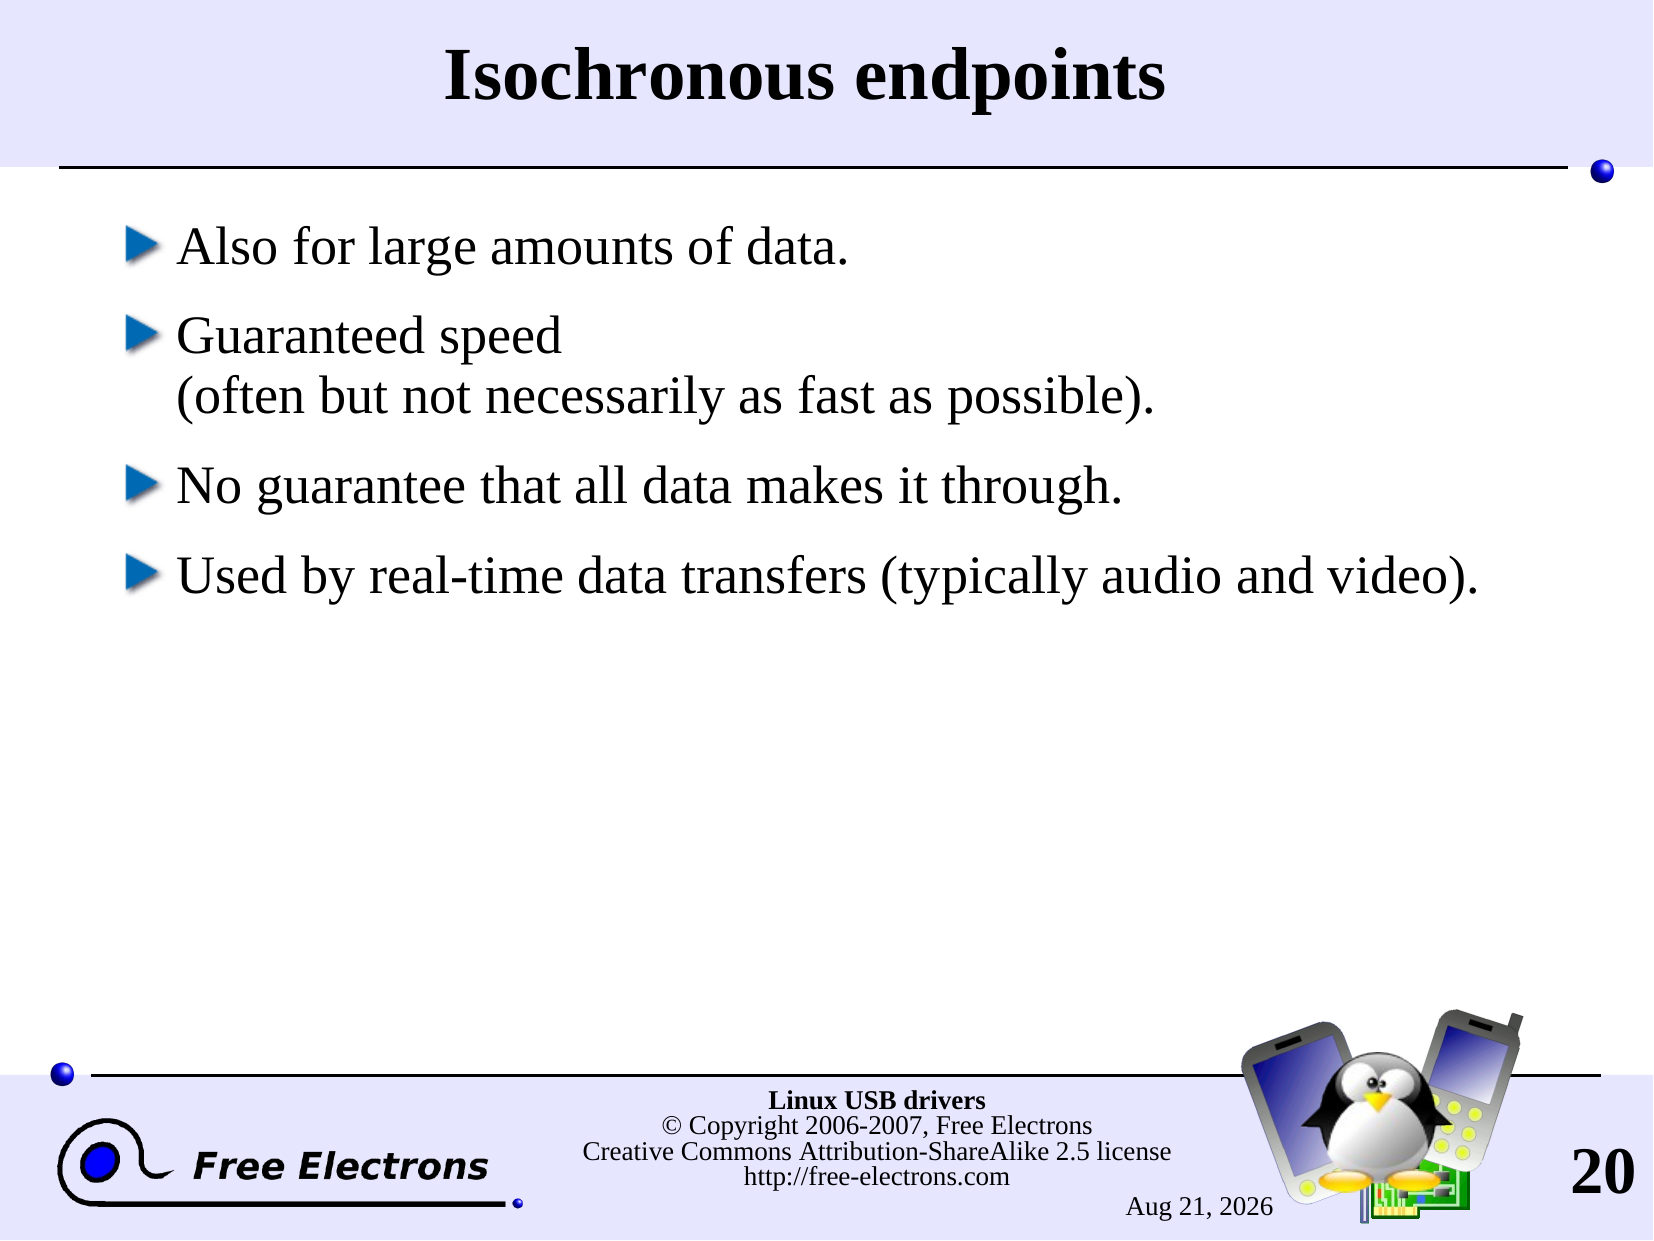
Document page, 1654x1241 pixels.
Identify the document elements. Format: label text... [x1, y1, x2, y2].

list Also for large amounts of data. Guaranteed speed (often but not necessarily as fast as possible). No guarantee that all data makes it through. Used by real-time data transfers (typically audio and video). [105, 216, 1518, 1066]
title Isochronous endpoints [60, 25, 1551, 124]
picture [50, 1107, 527, 1216]
picture [1231, 1007, 1538, 1241]
